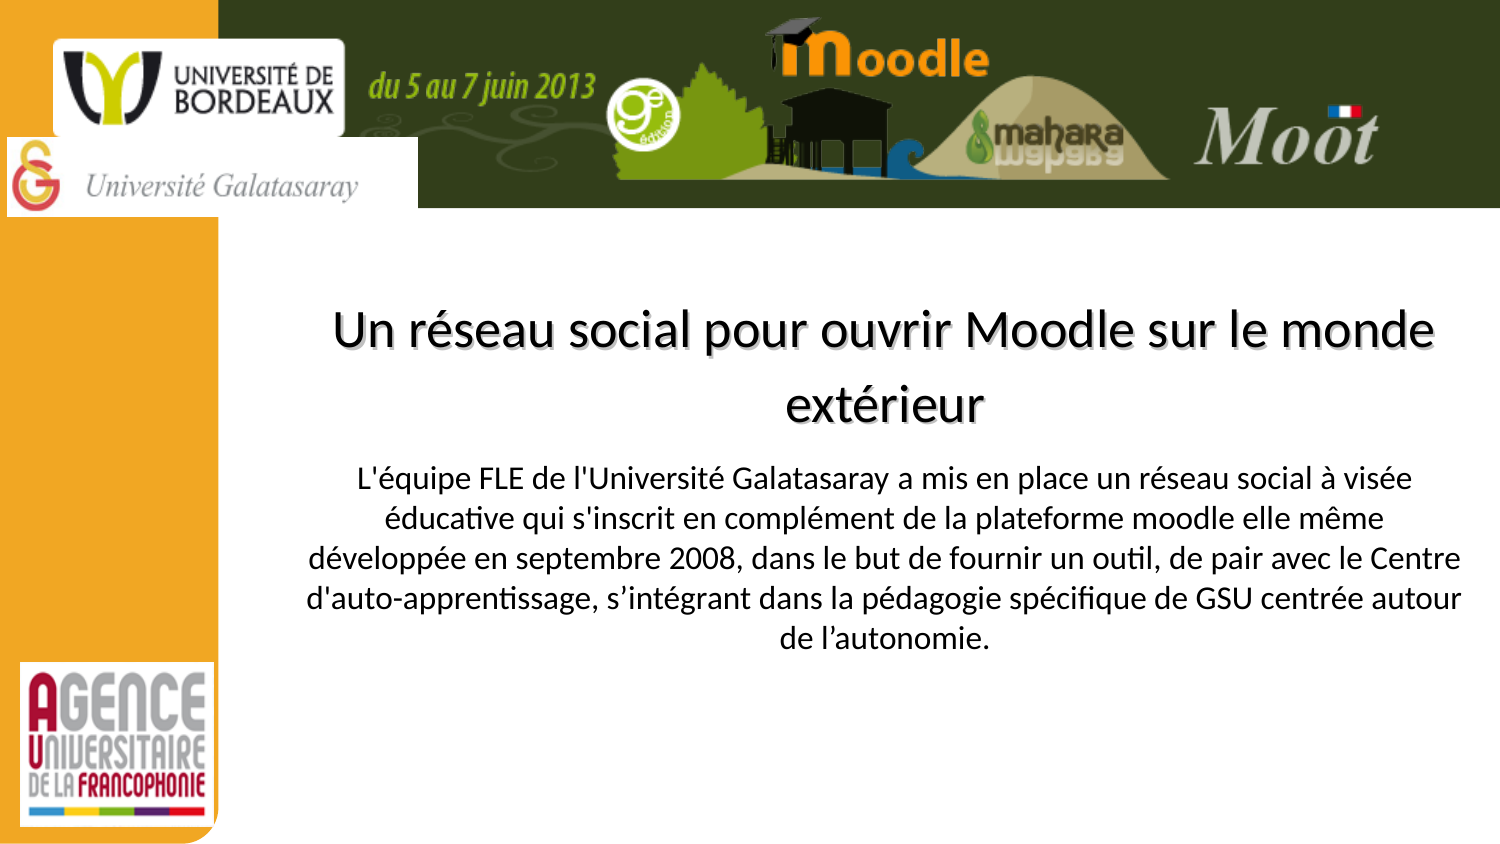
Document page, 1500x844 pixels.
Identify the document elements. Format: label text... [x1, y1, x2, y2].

subtitle L'équipe FLE de l'Université Galatasaray a mis en place un réseau social à visée éducative qui s'inscrit en complément de la plateforme moodle elle même développée en septembre 2008, dans le but de fournir un outil, de pair avec le Centre d'auto-apprentissage, s’intégrant dans la pédagogie spécifique de GSU centrée autour de l’autonomie. [289, 449, 1481, 697]
picture [20, 662, 214, 827]
title Un réseau social pour ouvrir Moodle sur le monde extérieur [289, 268, 1482, 450]
picture [7, 17, 1380, 217]
